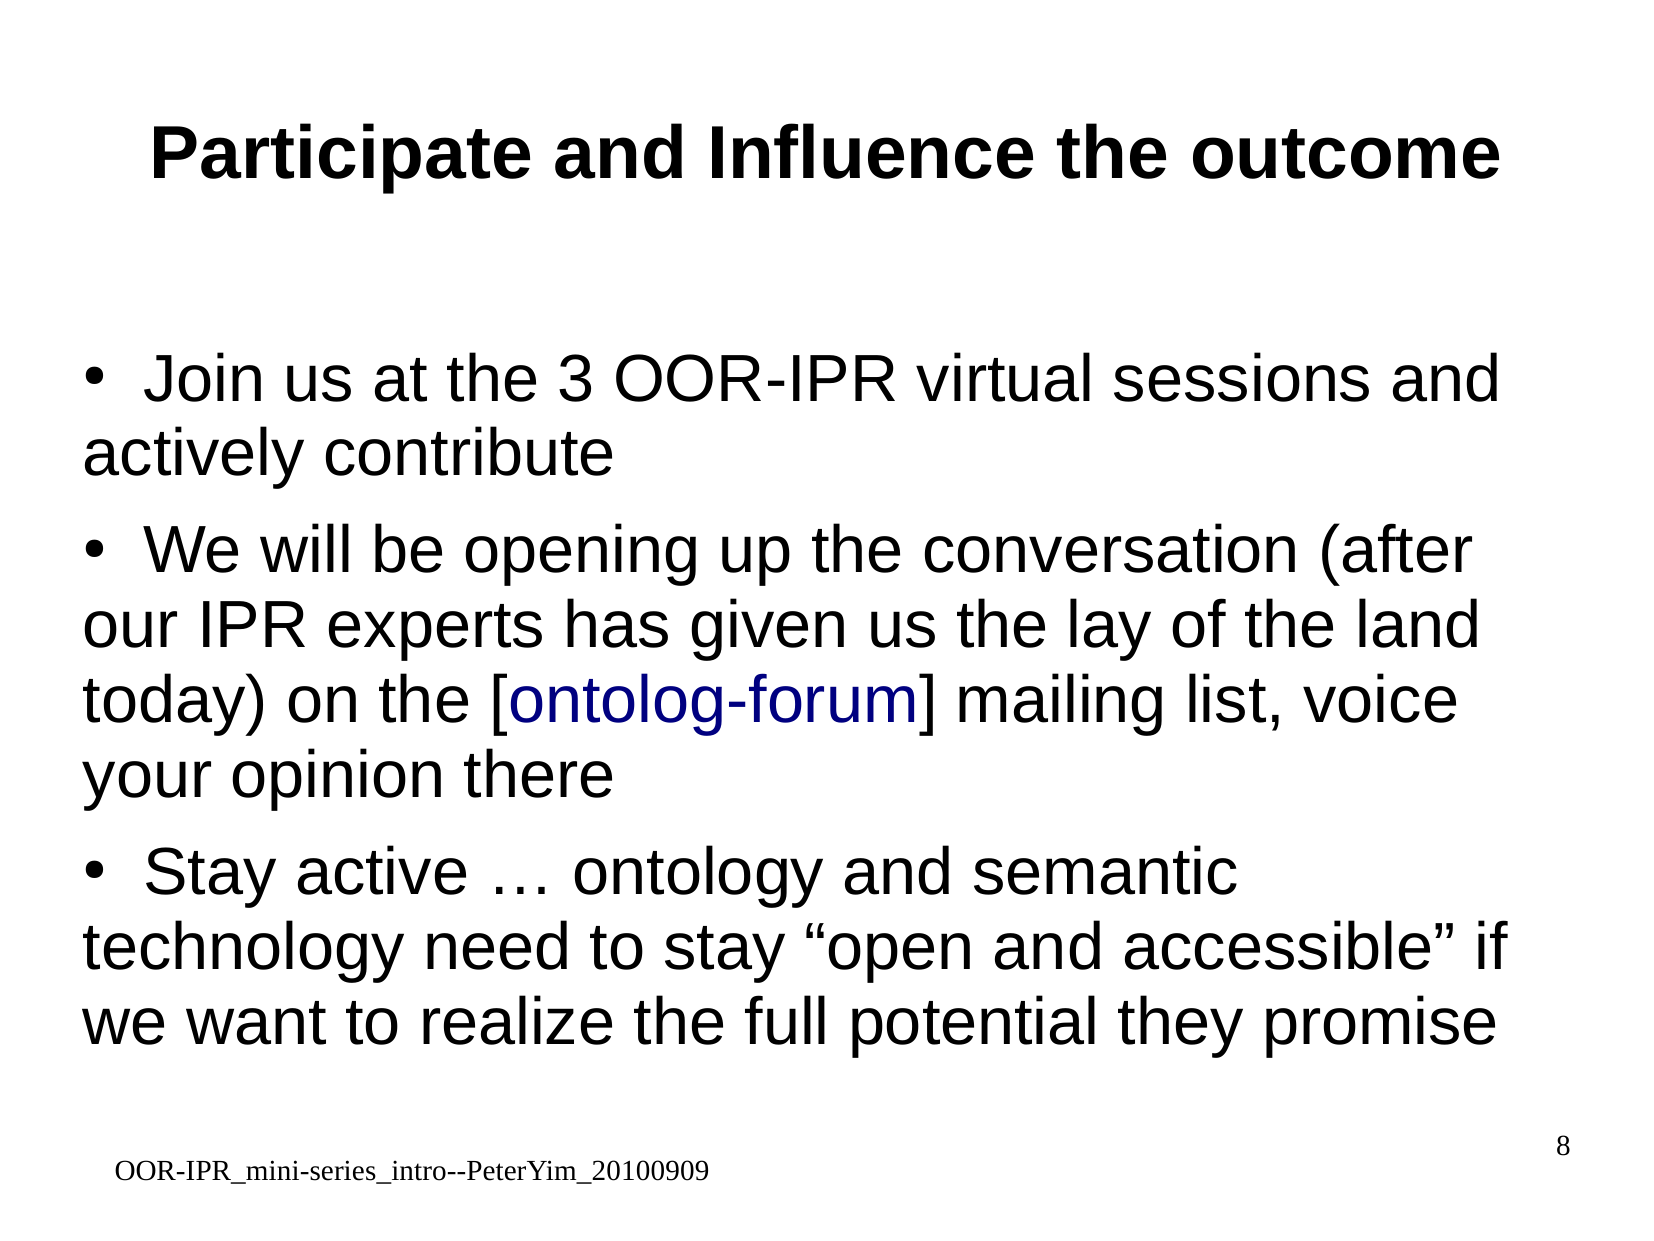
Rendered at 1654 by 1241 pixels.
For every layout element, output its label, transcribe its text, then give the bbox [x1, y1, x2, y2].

title Participate and Influence the outcome [82, 56, 1571, 250]
subtitle Join us at the 3 OOR-IPR virtual sessions and actively contribute We will be opening up the conversation (after our IPR experts has given us the lay of the land today) on the [ontolog-forum] mailing list, voice your opinion there Stay active … ontology and semantic technology need to stay “open and accessible” if we want to realize the full potential they promise [82, 297, 1571, 1102]
